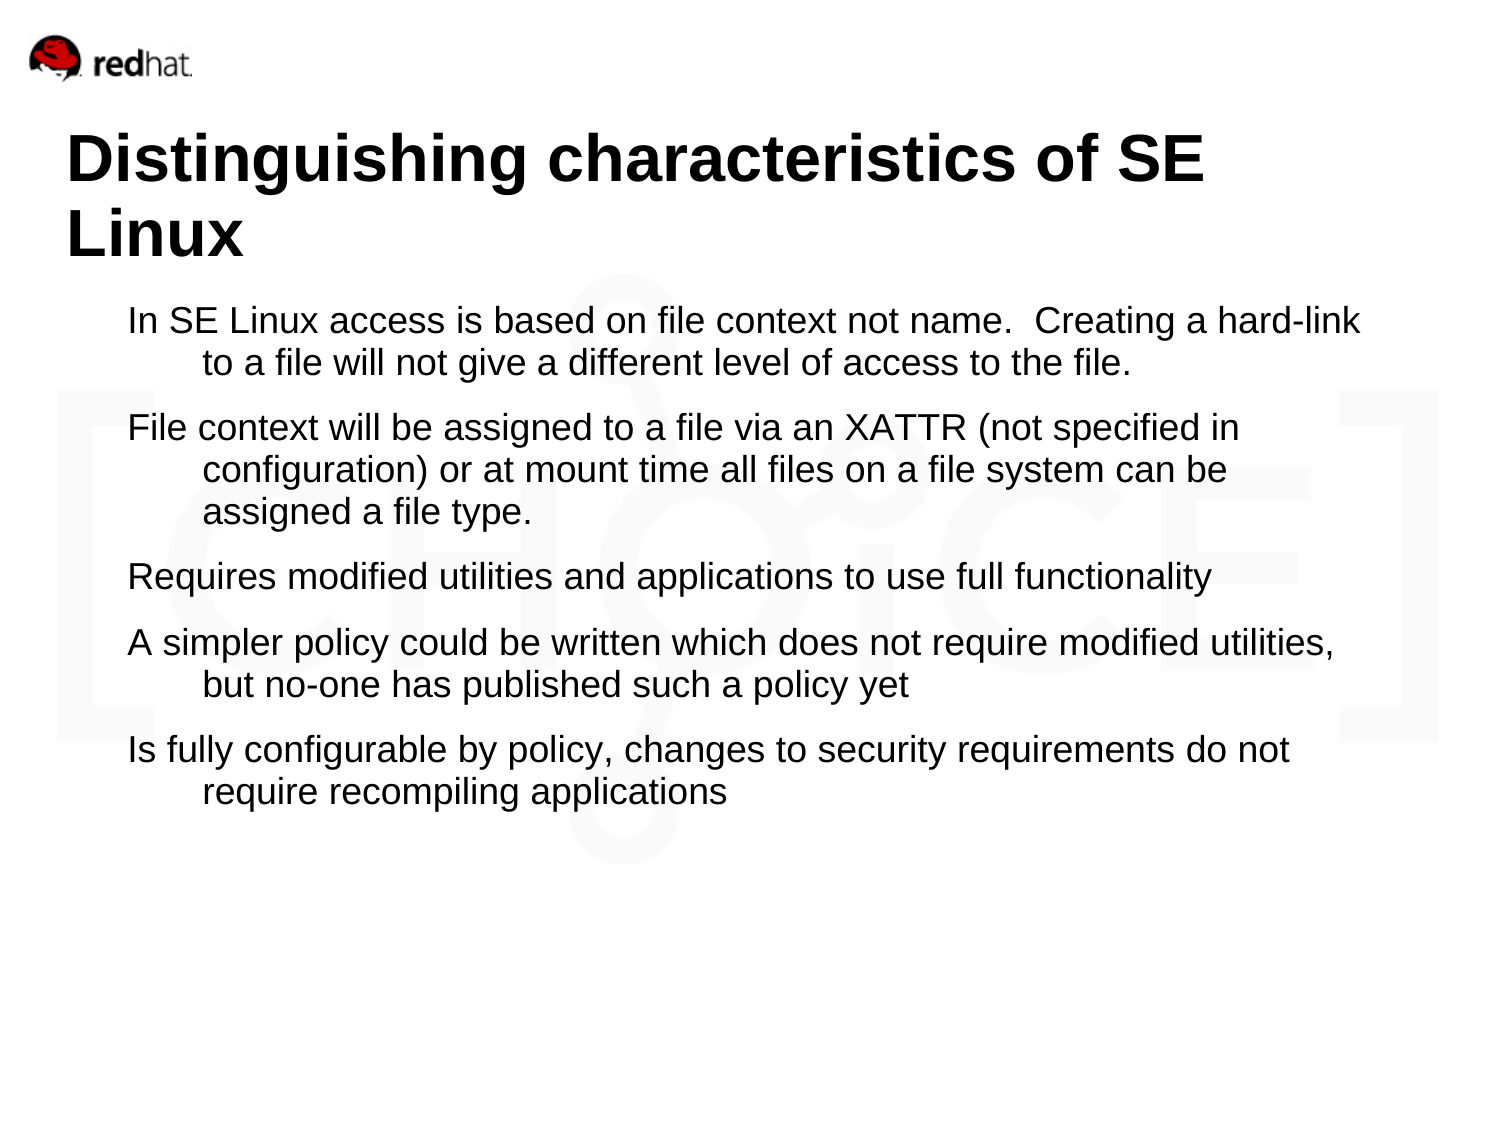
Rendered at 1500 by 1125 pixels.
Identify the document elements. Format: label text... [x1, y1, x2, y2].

picture [57, 274, 1438, 864]
picture [28, 33, 52, 89]
title Distinguishing characteristics of SE Linux [52, 9, 1405, 279]
list In SE Linux access is based on file context not name. Creating a hard-link to a file will not give a different level of access to the file. File context will be assigned to a file via an XATTR (not specified in configuration) or at mount time all files on a file system can be assigned a file type. Requires modified utilities and applications to use full functionality A simpler policy could be written which does not require modified utilities, but no-one has published such a policy yet Is fully configurable by policy, changes to security requirements do not require recompiling applications [112, 291, 1389, 932]
